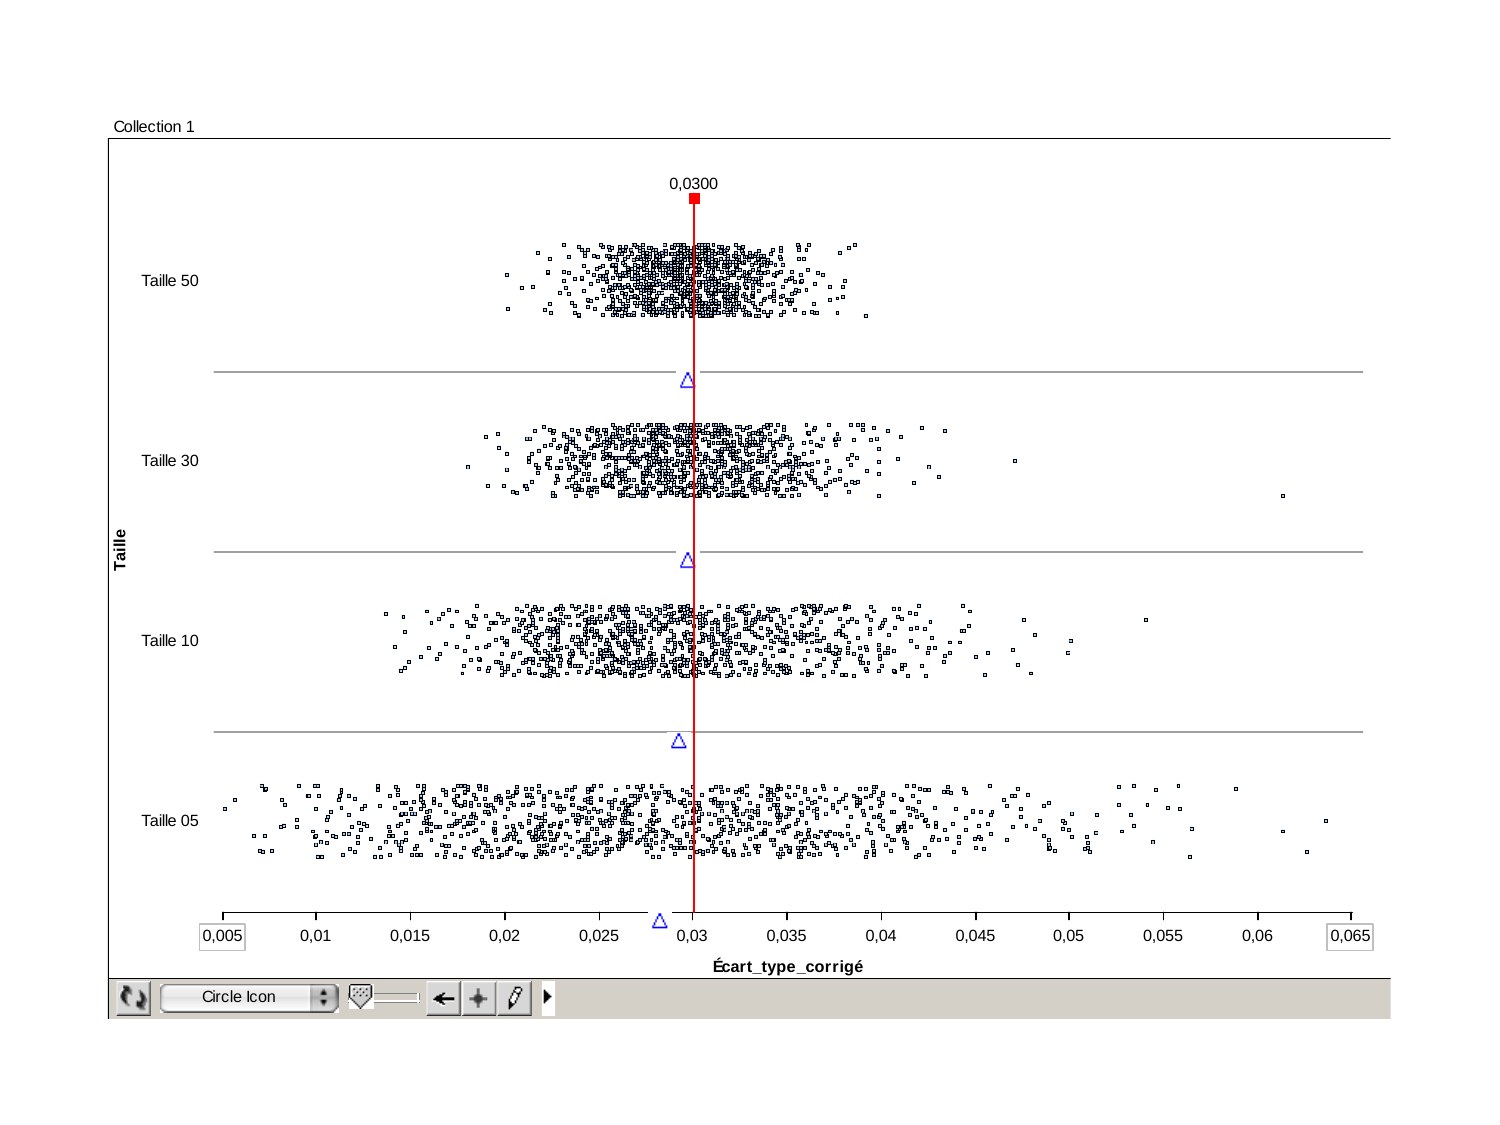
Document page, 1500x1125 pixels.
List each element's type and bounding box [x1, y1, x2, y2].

picture [107, 104, 1393, 1021]
